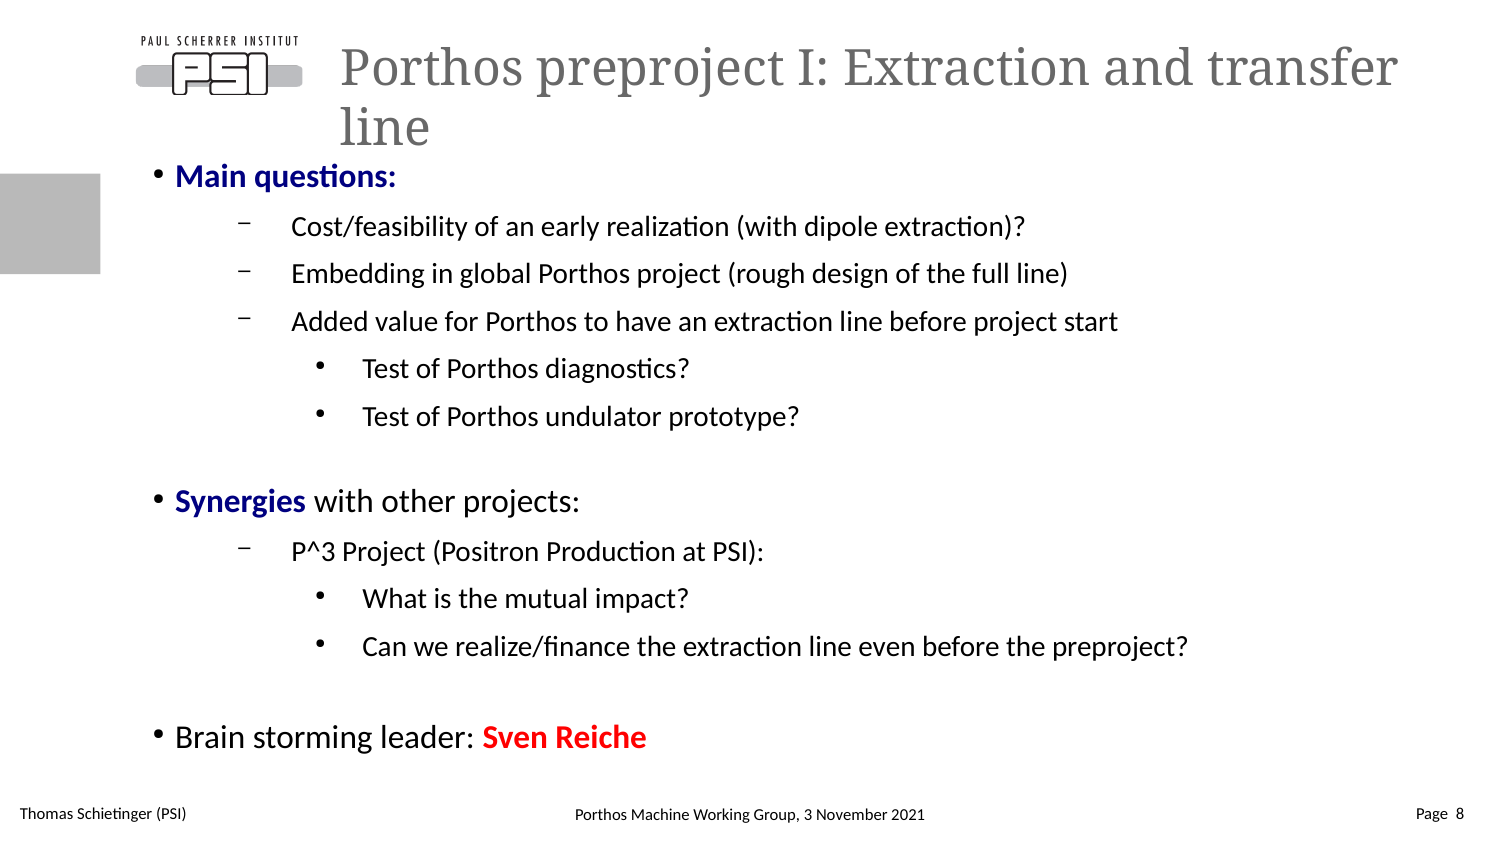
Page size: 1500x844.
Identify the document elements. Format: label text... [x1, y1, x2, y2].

list Main questions: Cost/feasibility of an early realization (with dipole extraction)? Embedding in global Porthos project (rough design of the full line) Added value for Porthos to have an extraction line before project start Test of Porthos diagnostics? Test of Porthos undulator prototype? Synergies with other projects: P^3 Project (Positron Production at PSI): What is the mutual impact? Can we realize/finance the extraction line even before the preproject? Brain storming leader: Sven Reiche [149, 154, 1450, 736]
title Porthos preproject I: Extraction and transfer line [340, 35, 1442, 98]
